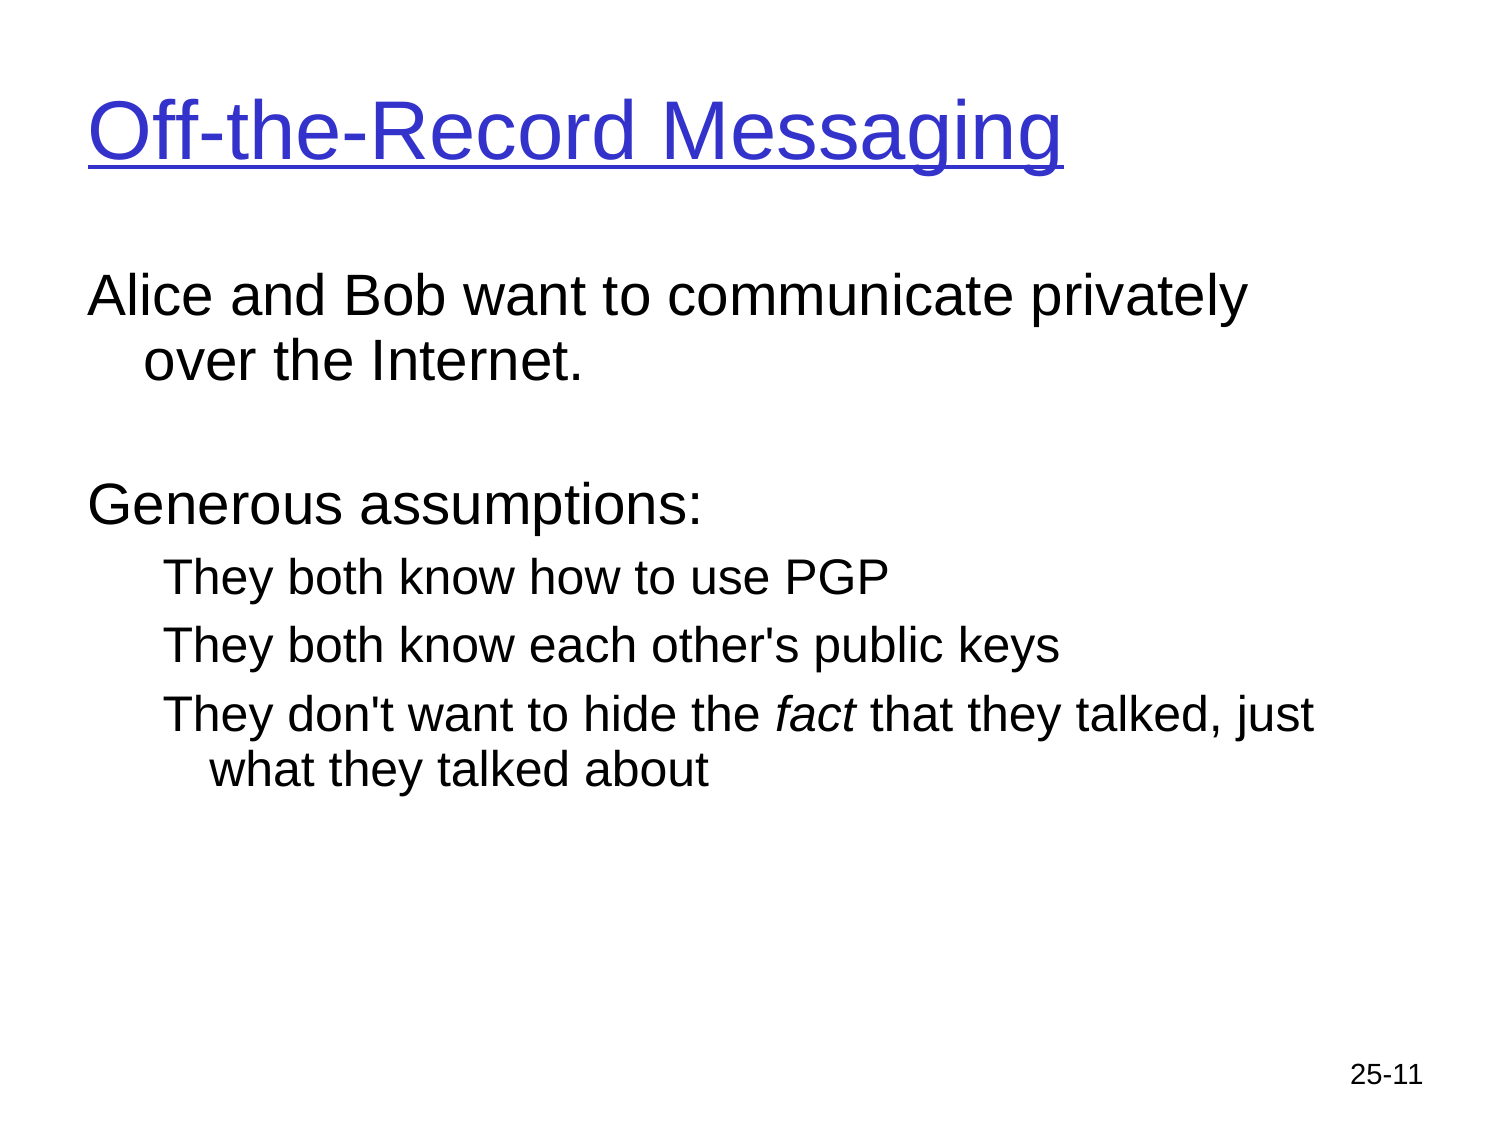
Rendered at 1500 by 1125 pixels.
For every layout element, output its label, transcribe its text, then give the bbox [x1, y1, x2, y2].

title Off-the-Record Messaging [87, 23, 1363, 239]
list Alice and Bob want to communicate privately over the Internet. Generous assumptions: They both know how to use PGP They both know each other's public keys They don't want to hide the fact that they talked, just what they talked about [87, 262, 1363, 1026]
